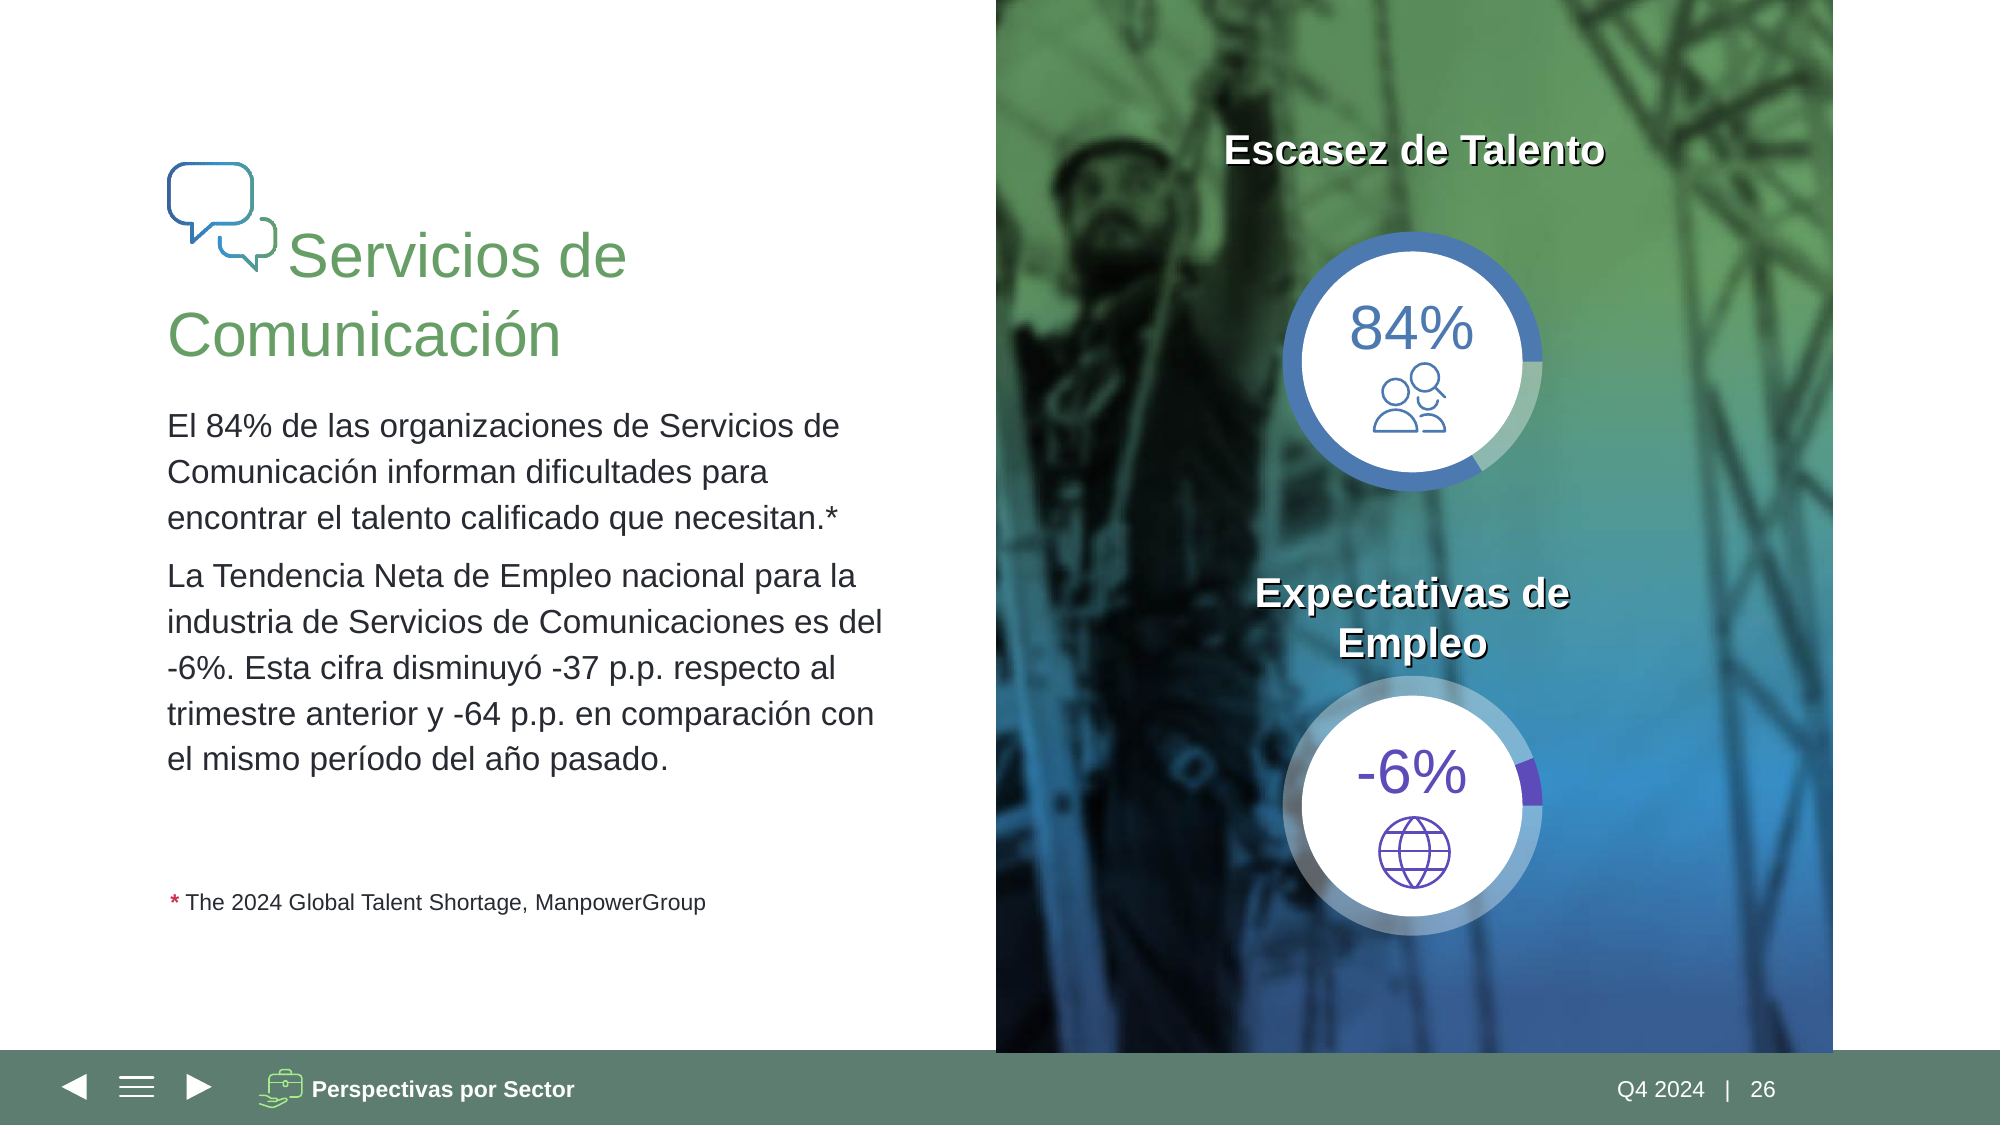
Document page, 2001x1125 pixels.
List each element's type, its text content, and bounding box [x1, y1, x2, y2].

picture [996, 0, 1833, 1053]
text_box * The 2024 Global Talent Shortage, ManpowerGroup [155, 880, 1156, 924]
text_box Expectativas de Empleo [1204, 565, 1622, 667]
text_box -6% [1301, 695, 1523, 917]
chart [1264, 210, 1565, 511]
text_box 84% [1301, 251, 1523, 473]
title Servicios de Comunicación [167, 210, 801, 368]
picture [165, 160, 279, 274]
chart [1264, 654, 1565, 955]
text_box Escasez de Talento [1206, 122, 1624, 173]
picture [117, 1075, 156, 1099]
list El 84% de las organizaciones de Servicios de Comunicación informan dificultades para encontrar el talento calificado que necesitan.* La Tendencia Neta de Empleo nacional para la industria de Servicios de Comunicaciones es del -6%. Esta cifra disminuyó -37 p.p. respecto al trimestre anterior y -64 p.p. en comparación con el mismo período del año pasado. [167, 398, 894, 832]
text_box [186, 1073, 212, 1100]
text_box [61, 1073, 87, 1100]
